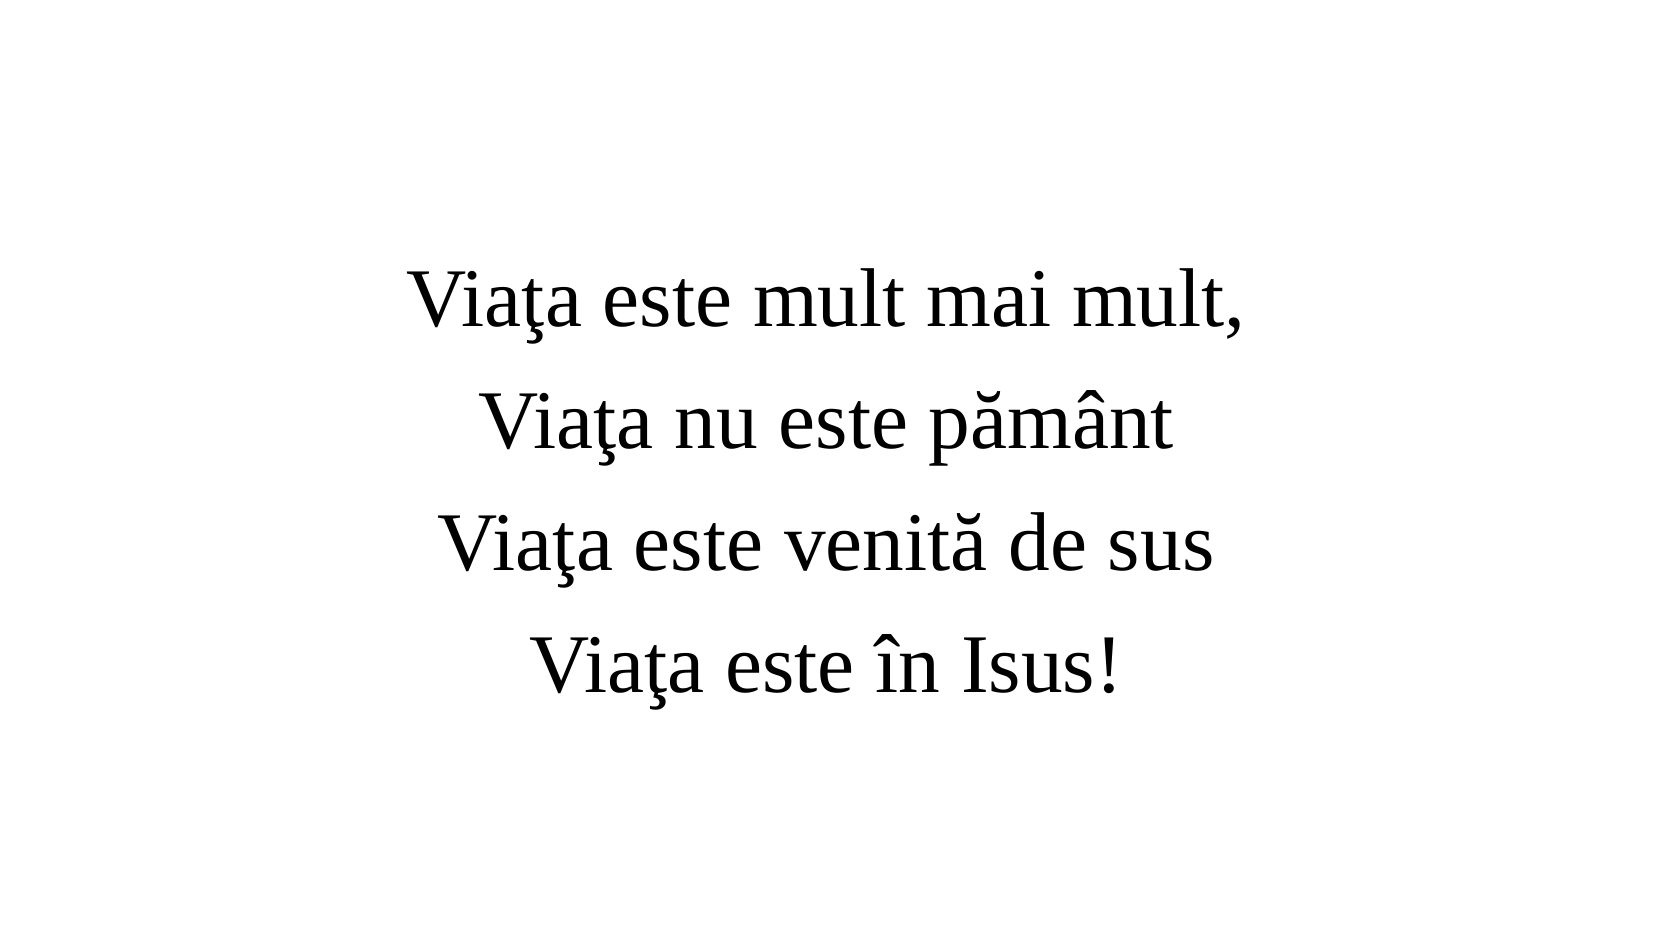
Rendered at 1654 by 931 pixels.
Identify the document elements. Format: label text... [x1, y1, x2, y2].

subtitle Viaţa este mult mai mult, Viaţa nu este pământ Viaţa este venită de sus Viaţa este în Isus! [70, 239, 1583, 713]
